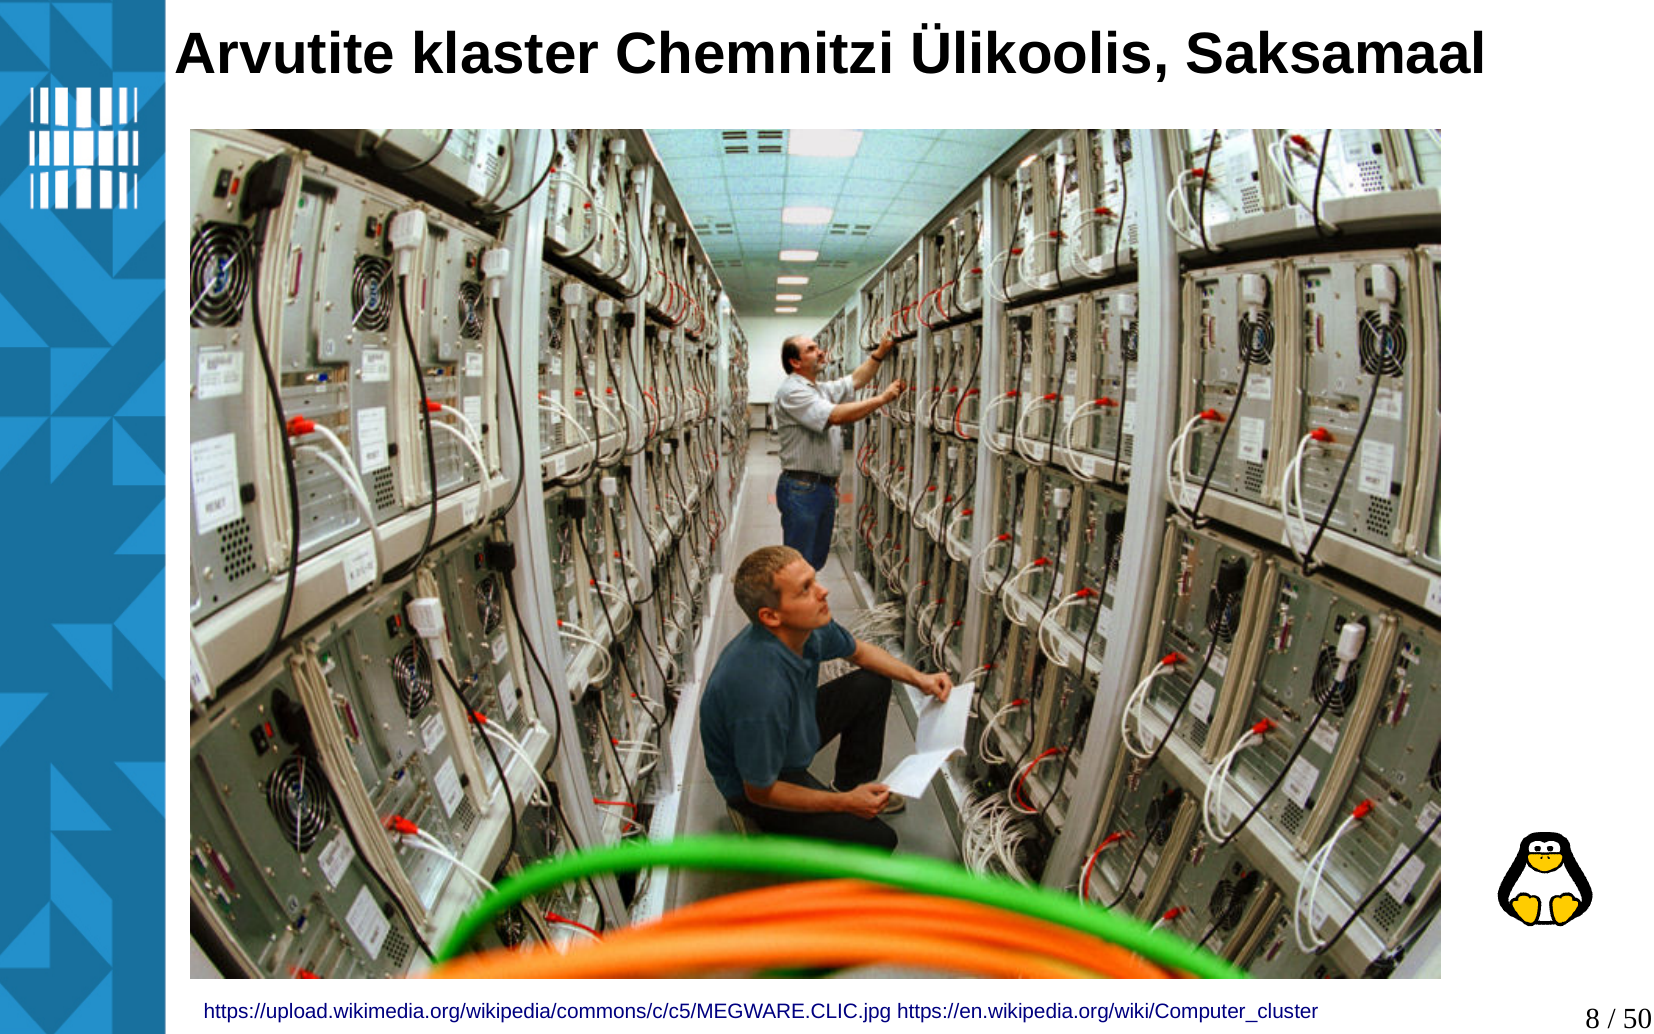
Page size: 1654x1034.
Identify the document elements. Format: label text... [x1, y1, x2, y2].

title Arvutite klaster Chemnitzi Ülikoolis, Saksamaal [175, 11, 1577, 95]
picture [190, 129, 1441, 979]
text_box https://upload.wikimedia.org/wikipedia/commons/c/c5/MEGWARE.CLIC.jpg https://en.wikipedia.org/wiki/Computer_cluster [188, 992, 1394, 1031]
picture [1464, 803, 1624, 936]
